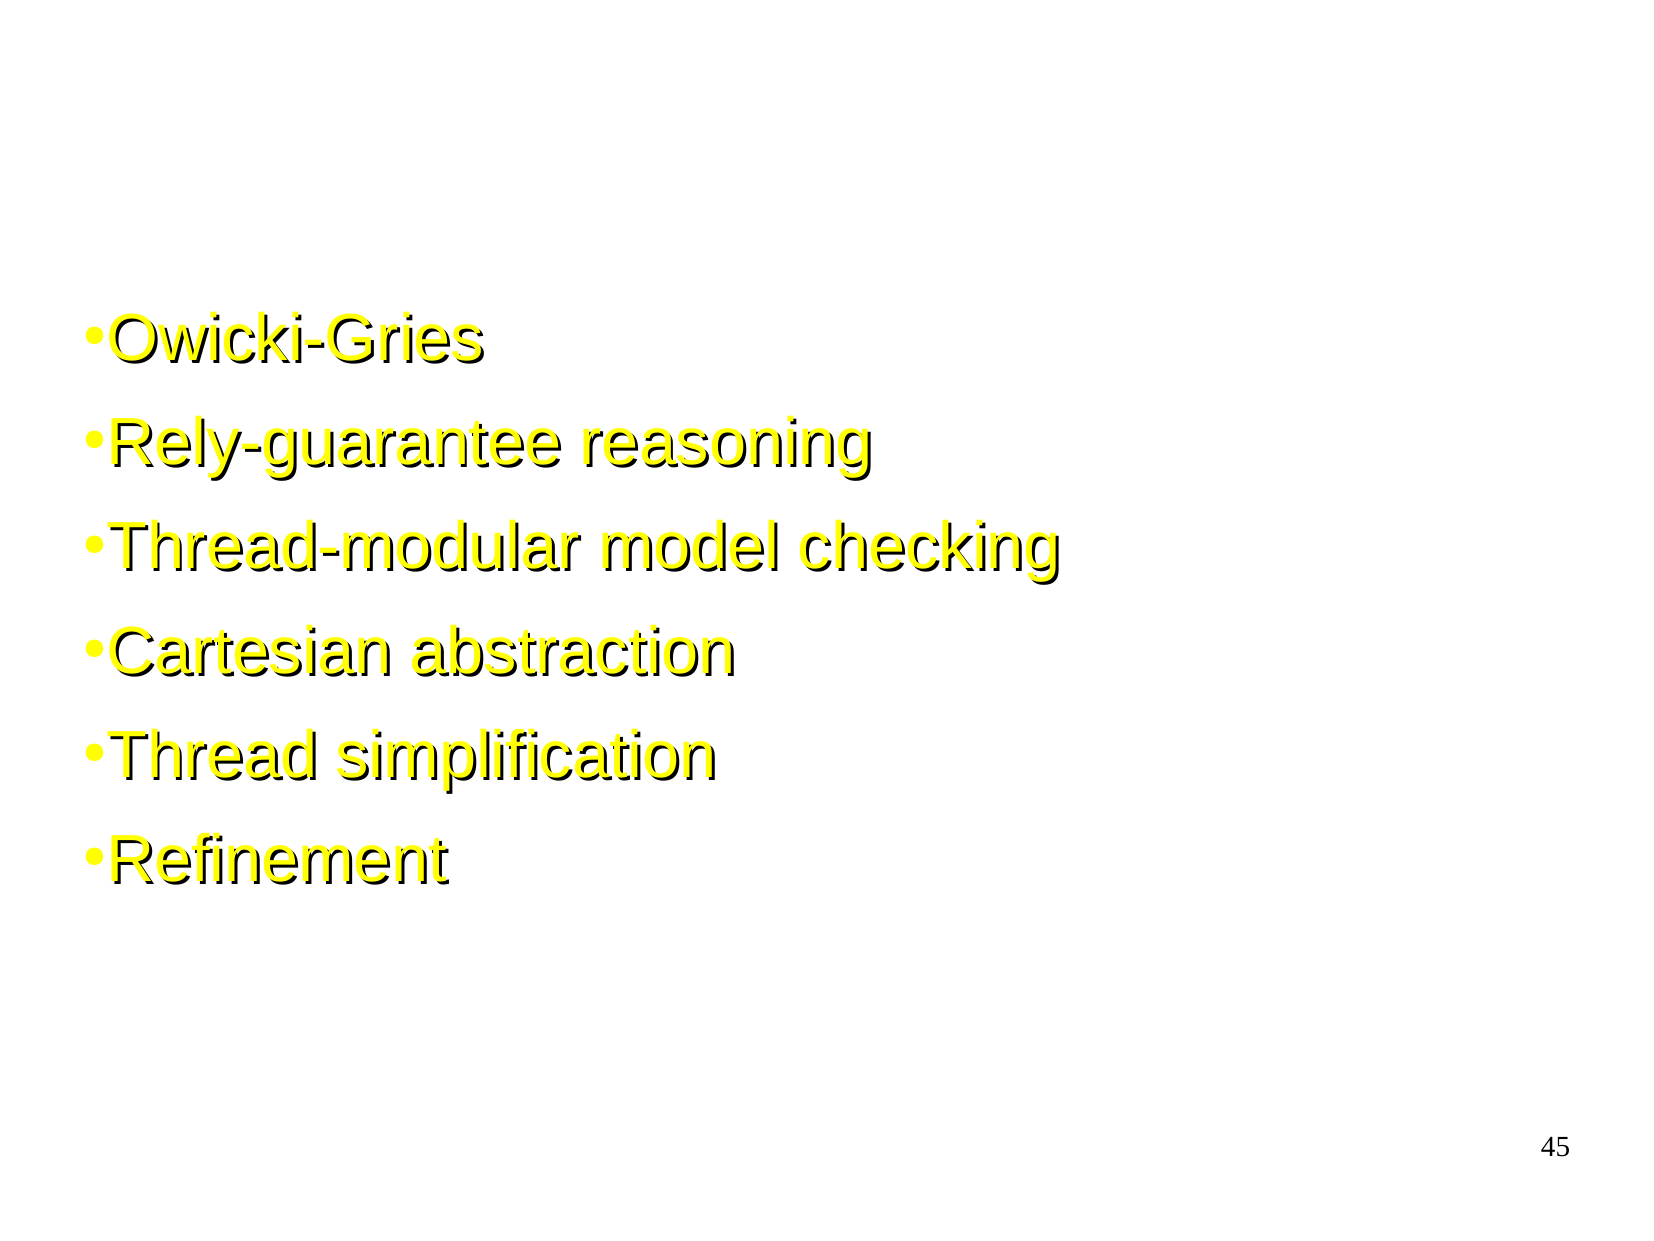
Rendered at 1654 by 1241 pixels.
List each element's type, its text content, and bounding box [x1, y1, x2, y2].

list Owicki-Gries Rely-guarantee reasoning Thread-modular model checking Cartesian abstraction Thread simplification Refinement [82, 300, 1571, 938]
